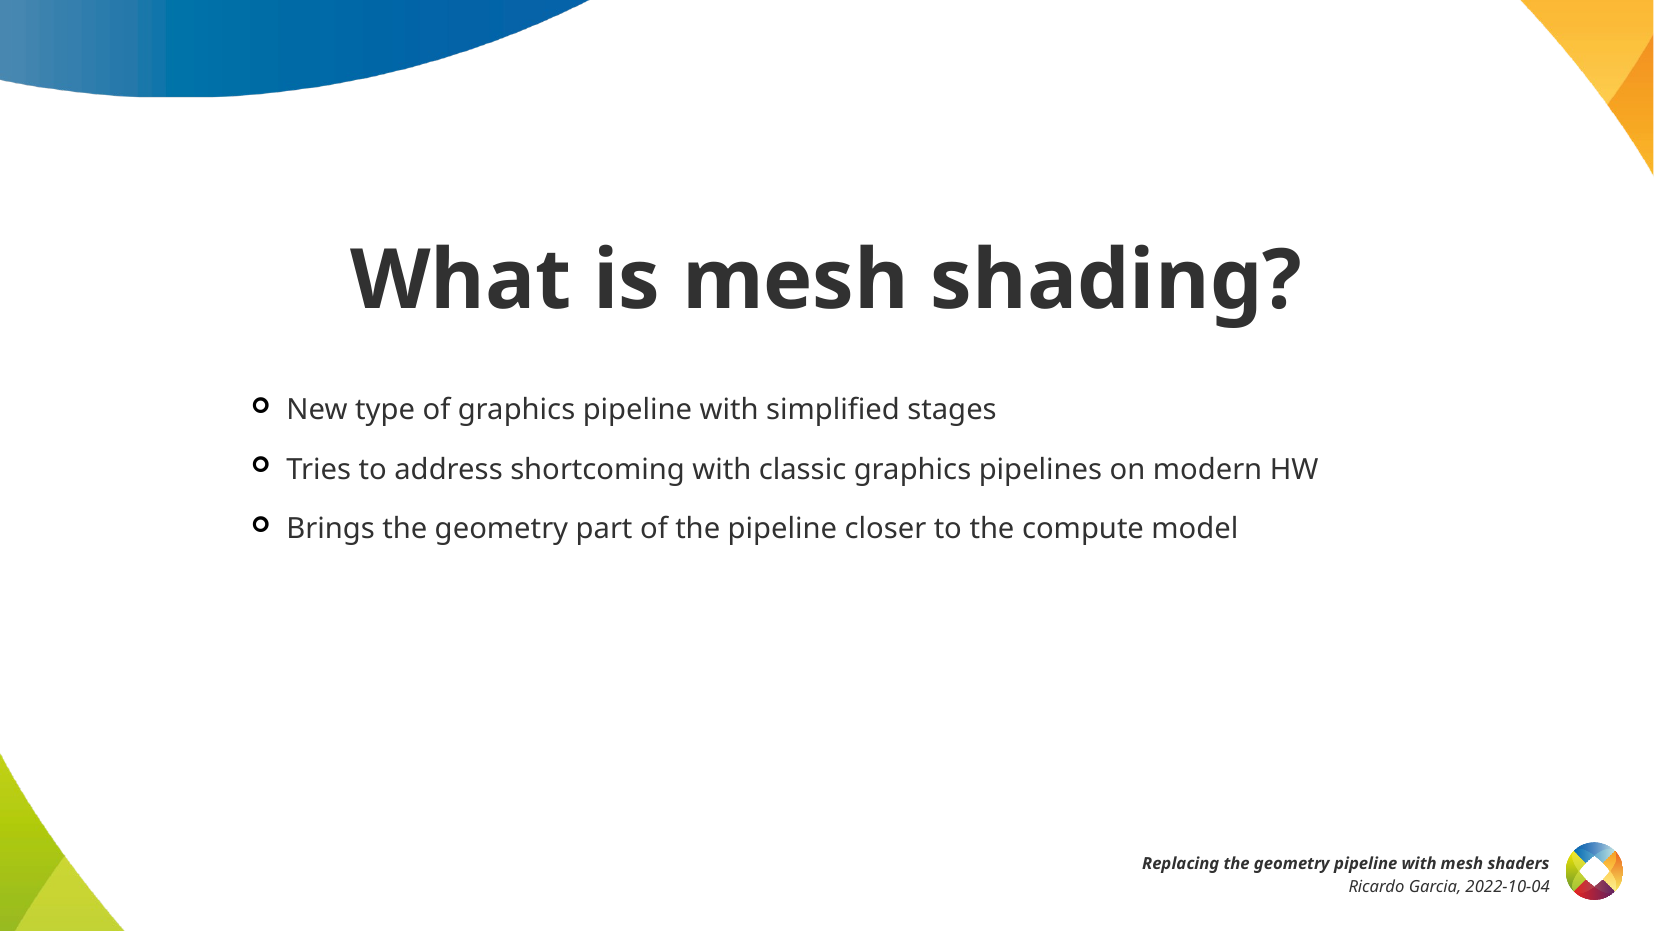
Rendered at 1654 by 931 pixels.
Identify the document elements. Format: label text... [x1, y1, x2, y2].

picture [0, 0, 167, 98]
picture [1564, 841, 1625, 901]
text_box What is mesh shading? [236, 212, 1418, 325]
text_box Replacing the geometry pipeline with mesh shaders Ricardo Garcia, 2022-10-04 [147, 844, 1565, 899]
picture [0, 752, 126, 931]
text_box New type of graphics pipeline with simplified stages Tries to address shortcoming with classic graphics pipelines on modern HW Brings the geometry part of the pipeline closer to the compute model [236, 361, 1418, 739]
picture [1519, 0, 1654, 178]
picture [215, 0, 591, 98]
